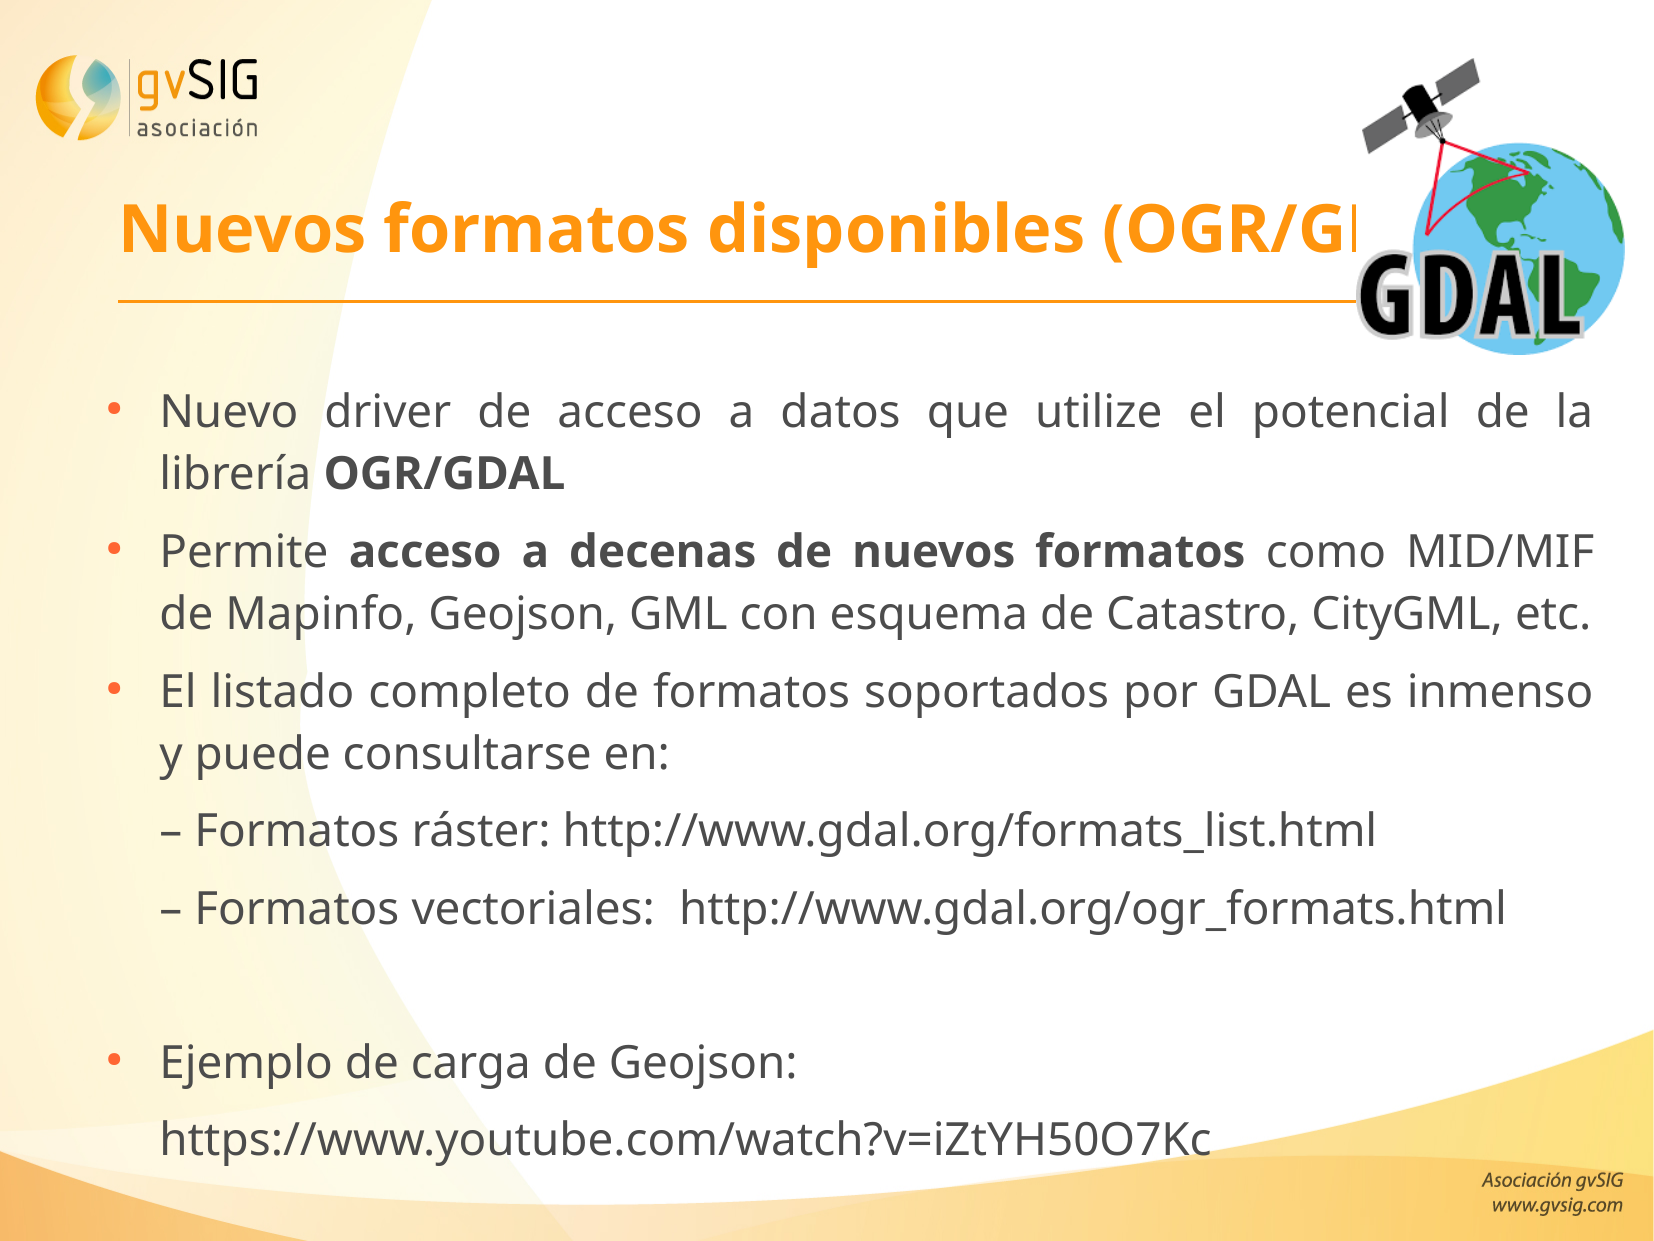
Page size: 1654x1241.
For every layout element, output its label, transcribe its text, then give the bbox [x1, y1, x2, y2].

picture [0, 0, 1654, 1241]
title Nuevos formatos disponibles (OGR/GDAL) [118, 148, 1356, 300]
list Nuevo driver de acceso a datos que utilize el potencial de la librería OGR/GDAL Permite acceso a decenas de nuevos formatos como MID/MIF de Mapinfo, Geojson, GML con esquema de Catastro, CityGML, etc. El listado completo de formatos soportados por GDAL es inmenso y puede consultarse en: – Formatos ráster: http://www.gdal.org/formats_list.html – Formatos vectoriales: http://www.gdal.org/ogr_formats.html Ejemplo de carga de Geojson: https://www.youtube.com/watch?v=iZtYH50O7Kc [88, 301, 1595, 1115]
